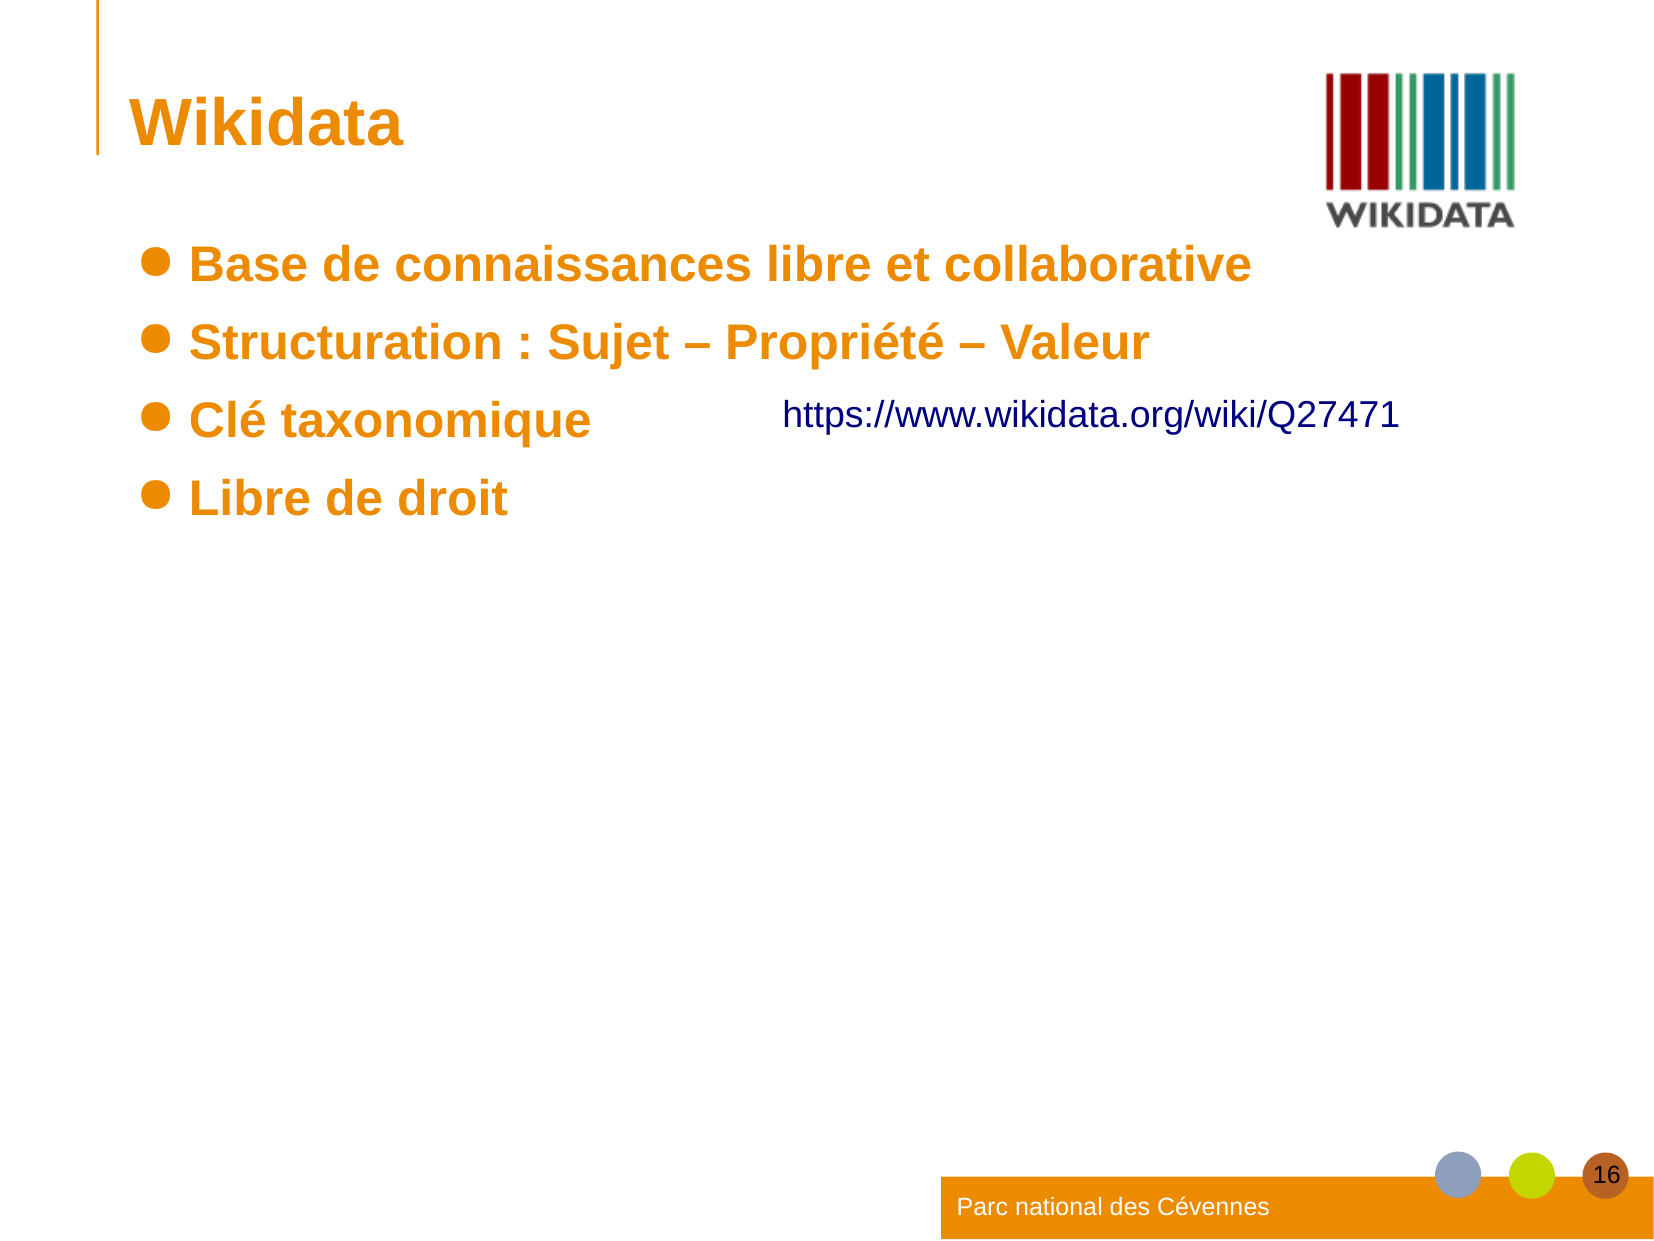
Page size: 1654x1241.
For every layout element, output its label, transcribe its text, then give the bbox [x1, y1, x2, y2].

list Base de connaissances libre et collaborative Structuration : Sujet – Propriété – Valeur Clé taxonomique Libre de droit [118, 236, 1625, 956]
picture [1299, 160, 1543, 237]
title Wikidata [129, 11, 1619, 160]
text_box https://www.wikidata.org/wiki/Q27471 [767, 386, 1416, 443]
